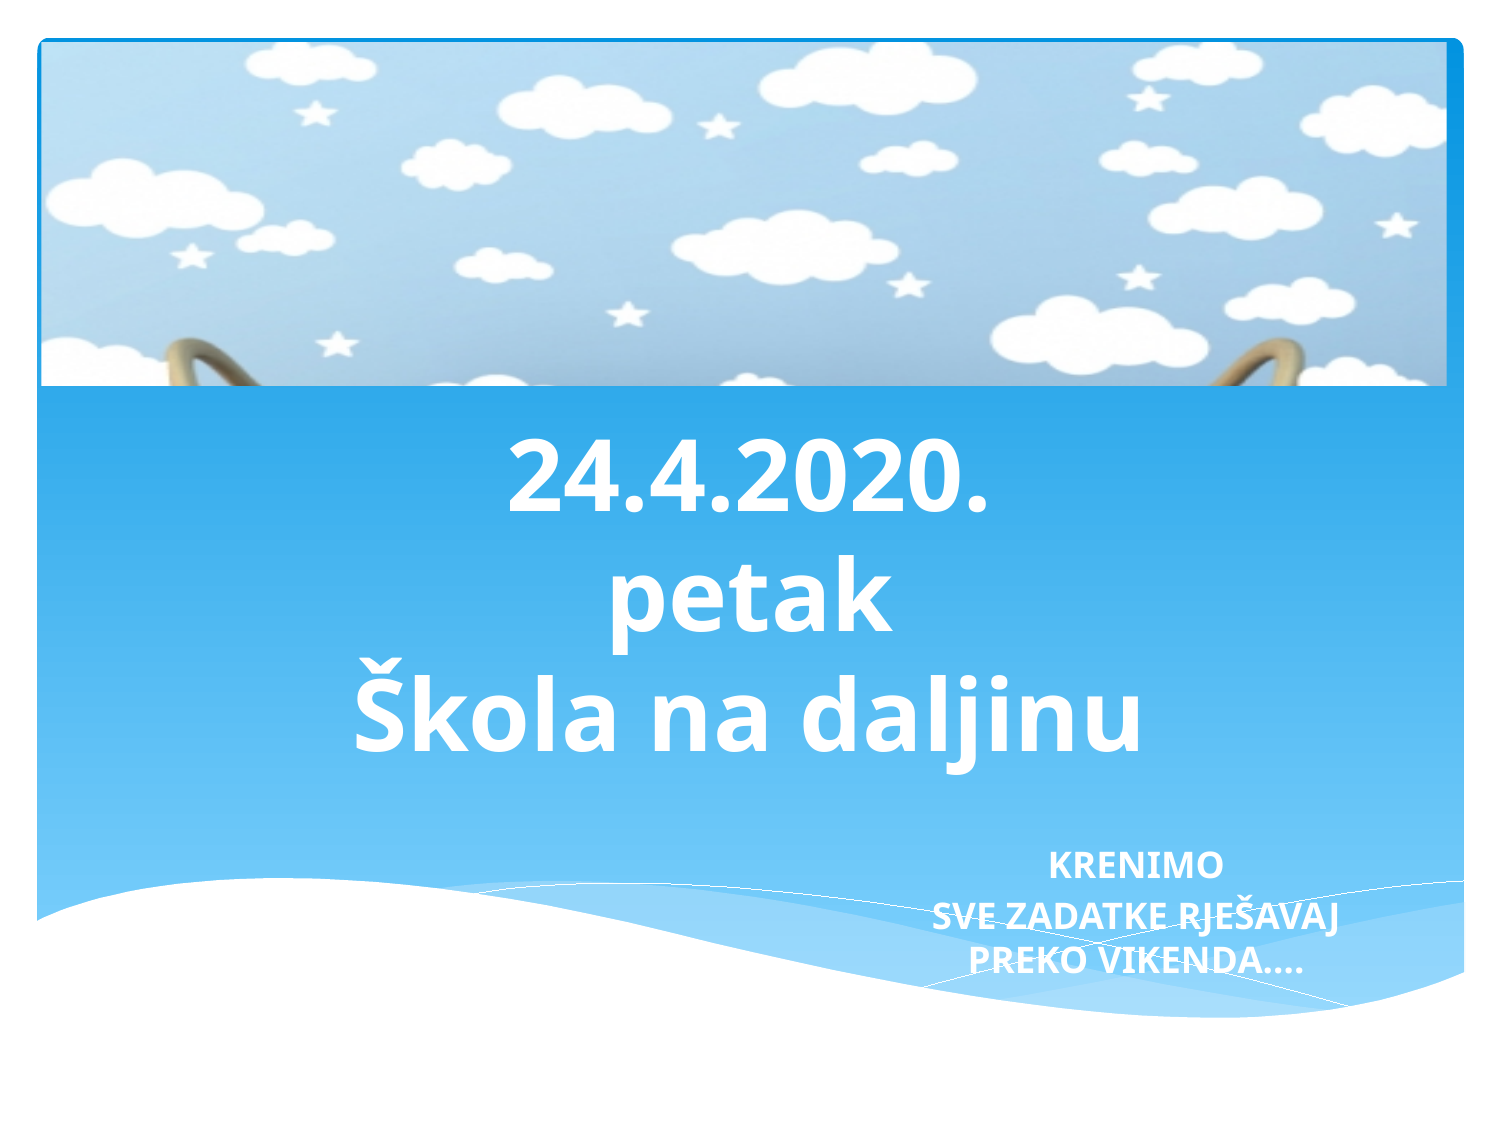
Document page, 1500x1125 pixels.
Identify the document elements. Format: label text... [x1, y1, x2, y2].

text_box 24.4.2020. petak Škola na daljinu [112, 386, 1387, 779]
picture [41, 43, 1447, 386]
text_box KRENIMO SVE ZADATKE RJEŠAVAJ PREKO VIKENDA…. [868, 834, 1405, 991]
